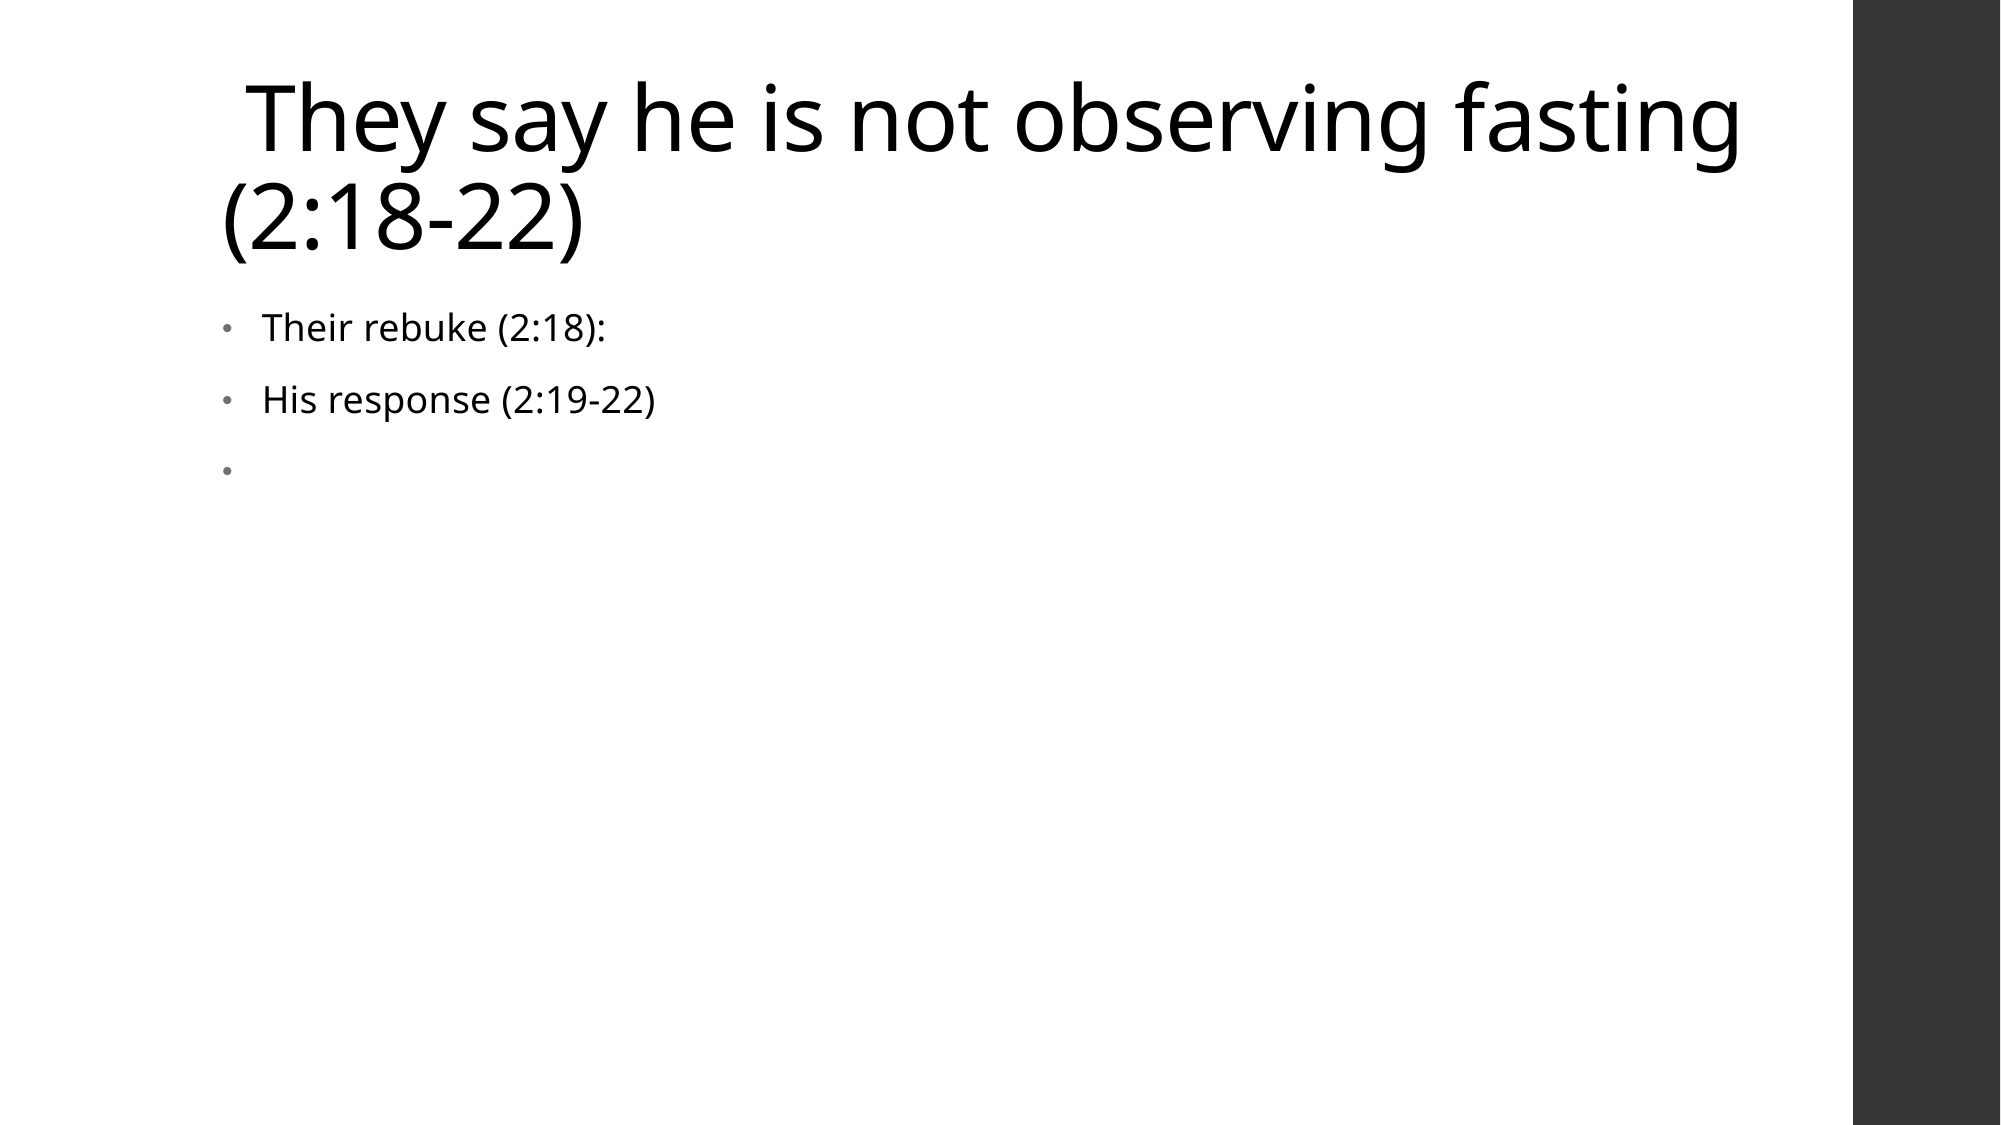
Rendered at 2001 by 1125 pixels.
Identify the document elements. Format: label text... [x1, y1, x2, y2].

list Their rebuke (2:18): His response (2:19-22) [206, 299, 1617, 1014]
title They say he is not observing fasting (2:18-22) [206, 60, 1797, 278]
